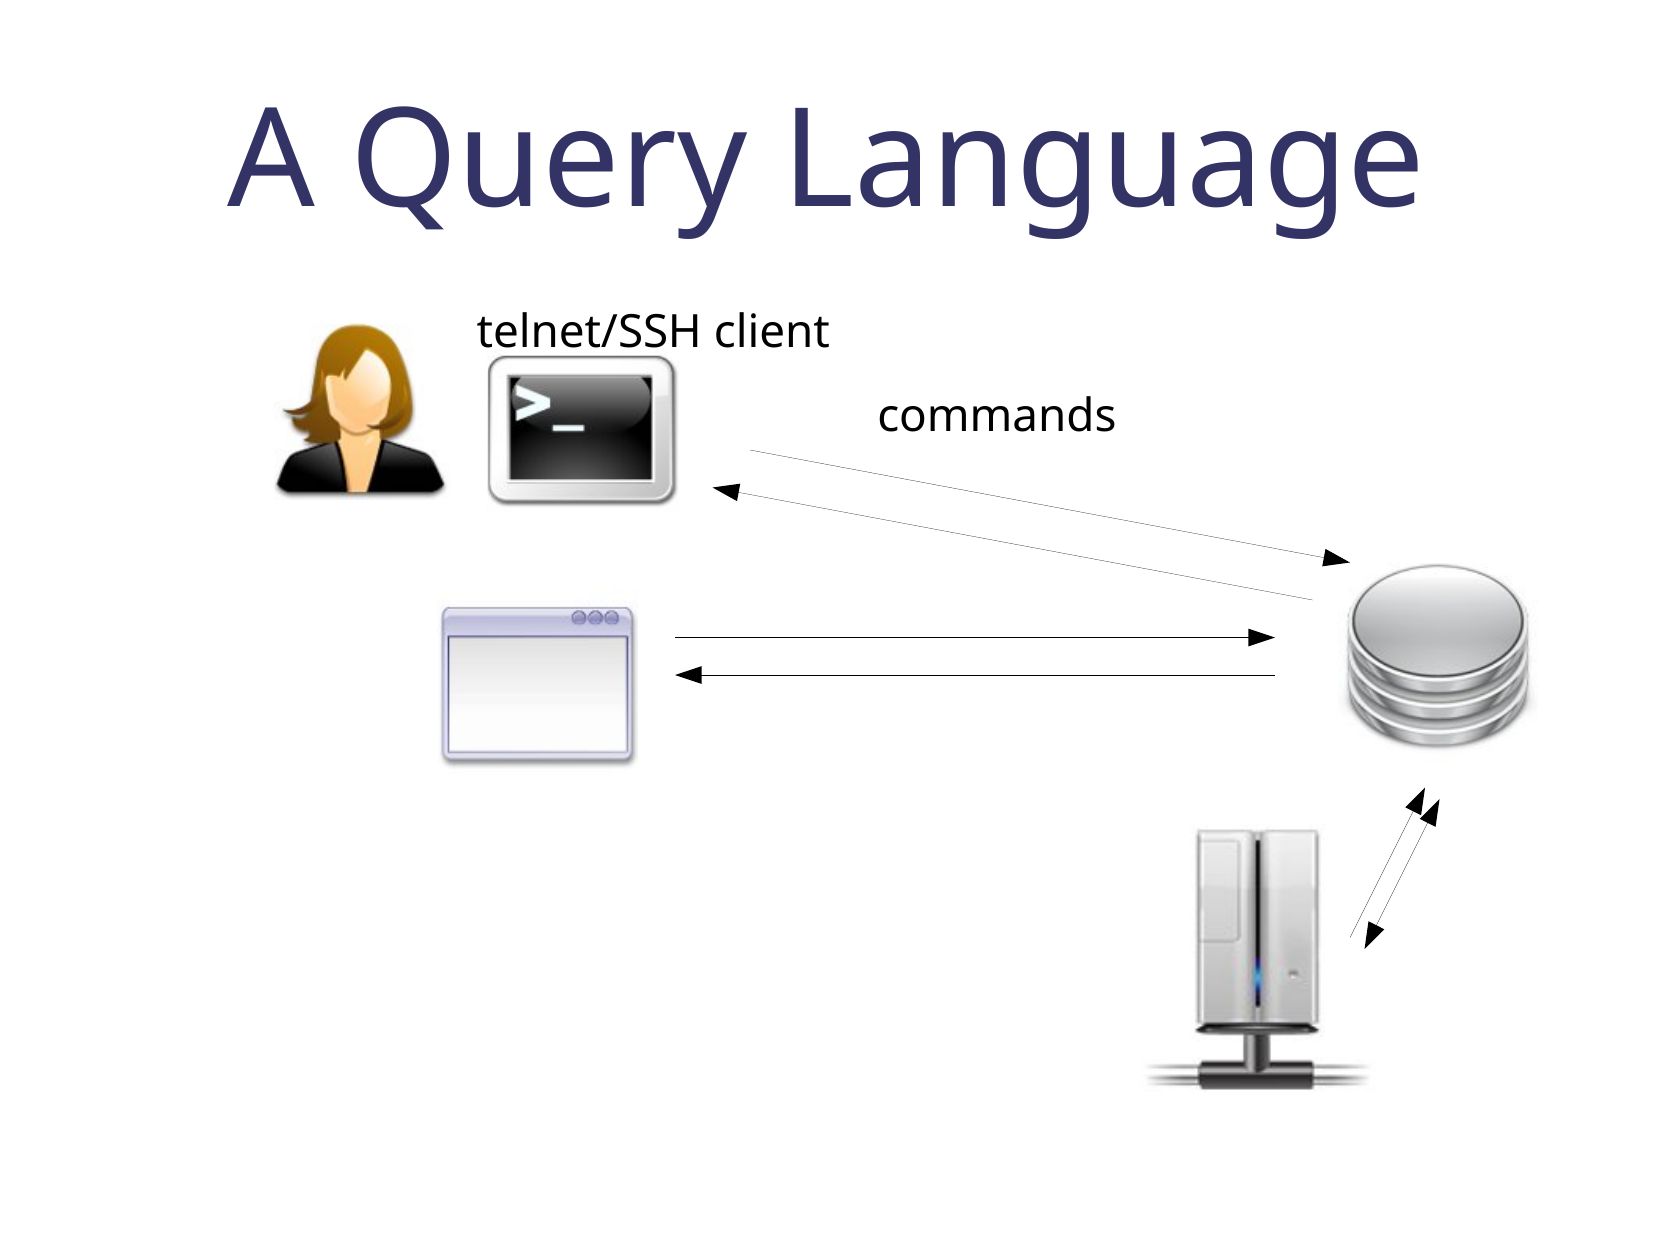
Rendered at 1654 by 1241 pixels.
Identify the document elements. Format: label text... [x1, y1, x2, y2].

picture [1125, 824, 1392, 1092]
picture [1337, 562, 1538, 763]
text_box telnet/SSH client [450, 291, 1048, 362]
picture [262, 299, 463, 500]
title A Query Language [82, 49, 1571, 257]
picture [487, 362, 680, 526]
picture [437, 587, 638, 788]
text_box commands [862, 375, 1142, 446]
